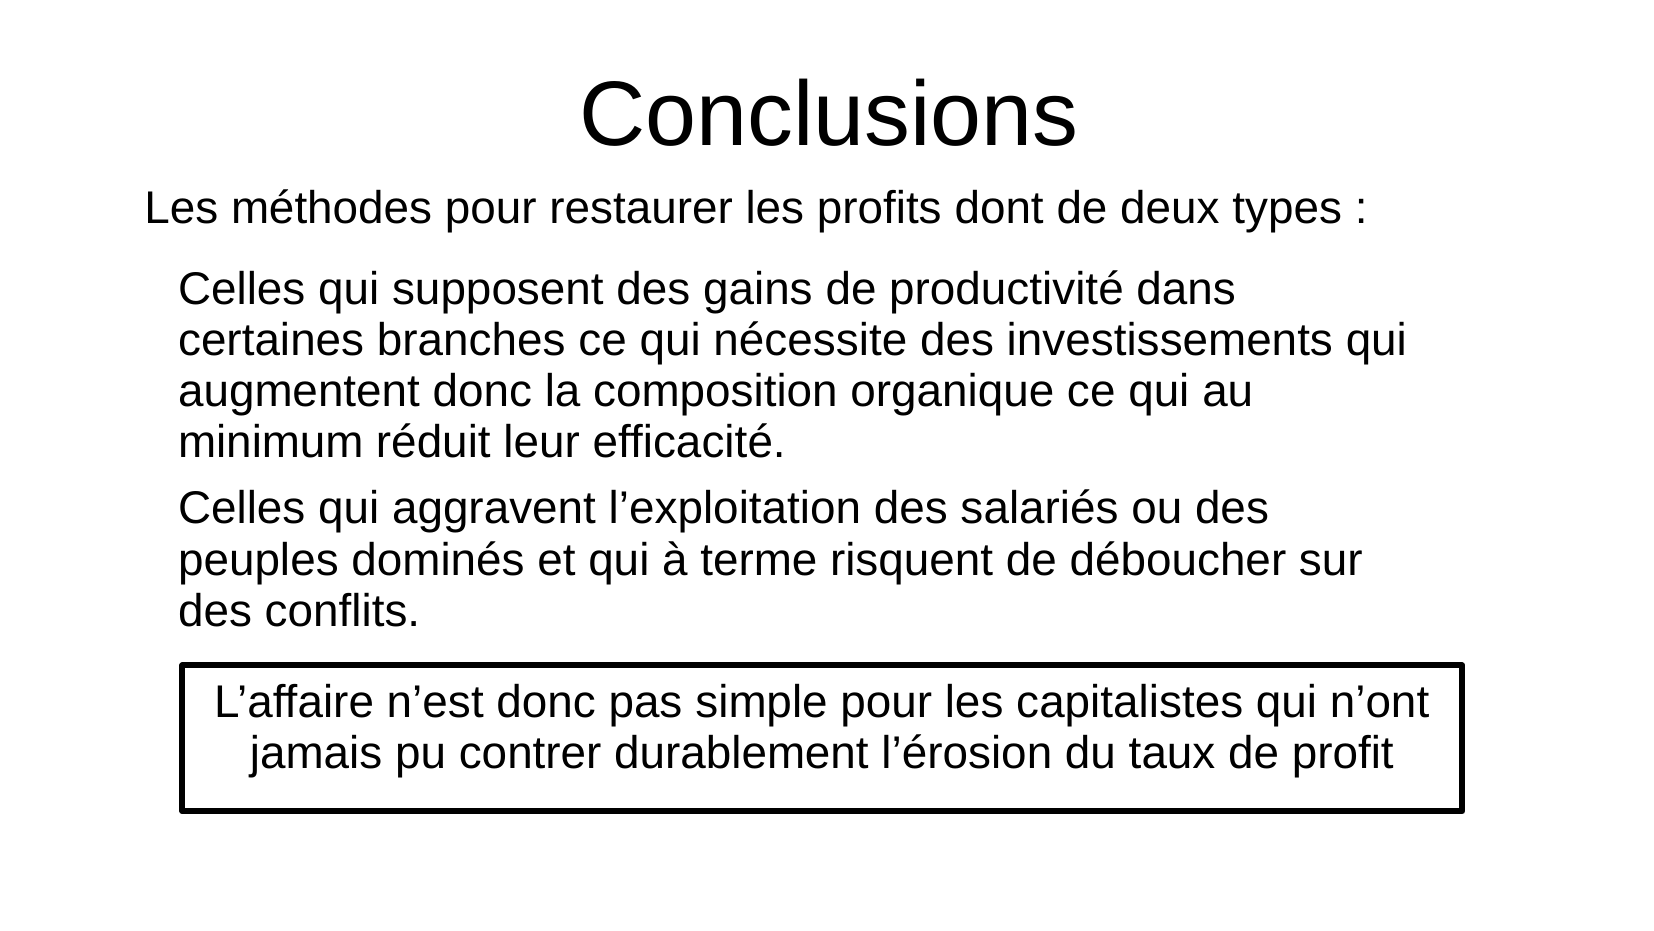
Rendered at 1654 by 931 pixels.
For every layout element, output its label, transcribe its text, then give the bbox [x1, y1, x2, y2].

text_box L’affaire n’est donc pas simple pour les capitalistes qui n’ont jamais pu contrer durablement l’érosion du taux de profit [182, 665, 1463, 812]
text_box Les méthodes pour restaurer les profits dont de deux types : [129, 174, 1415, 271]
text_box Celles qui supposent des gains de productivité dans certaines branches ce qui nécessite des investissements qui augmentent donc la composition organique ce qui au minimum réduit leur efficacité. [163, 255, 1448, 476]
title Conclusions [85, 36, 1574, 192]
text_box Celles qui aggravent l’exploitation des salariés ou des peuples dominés et qui à terme risquent de déboucher sur des conflits. [163, 476, 1440, 644]
